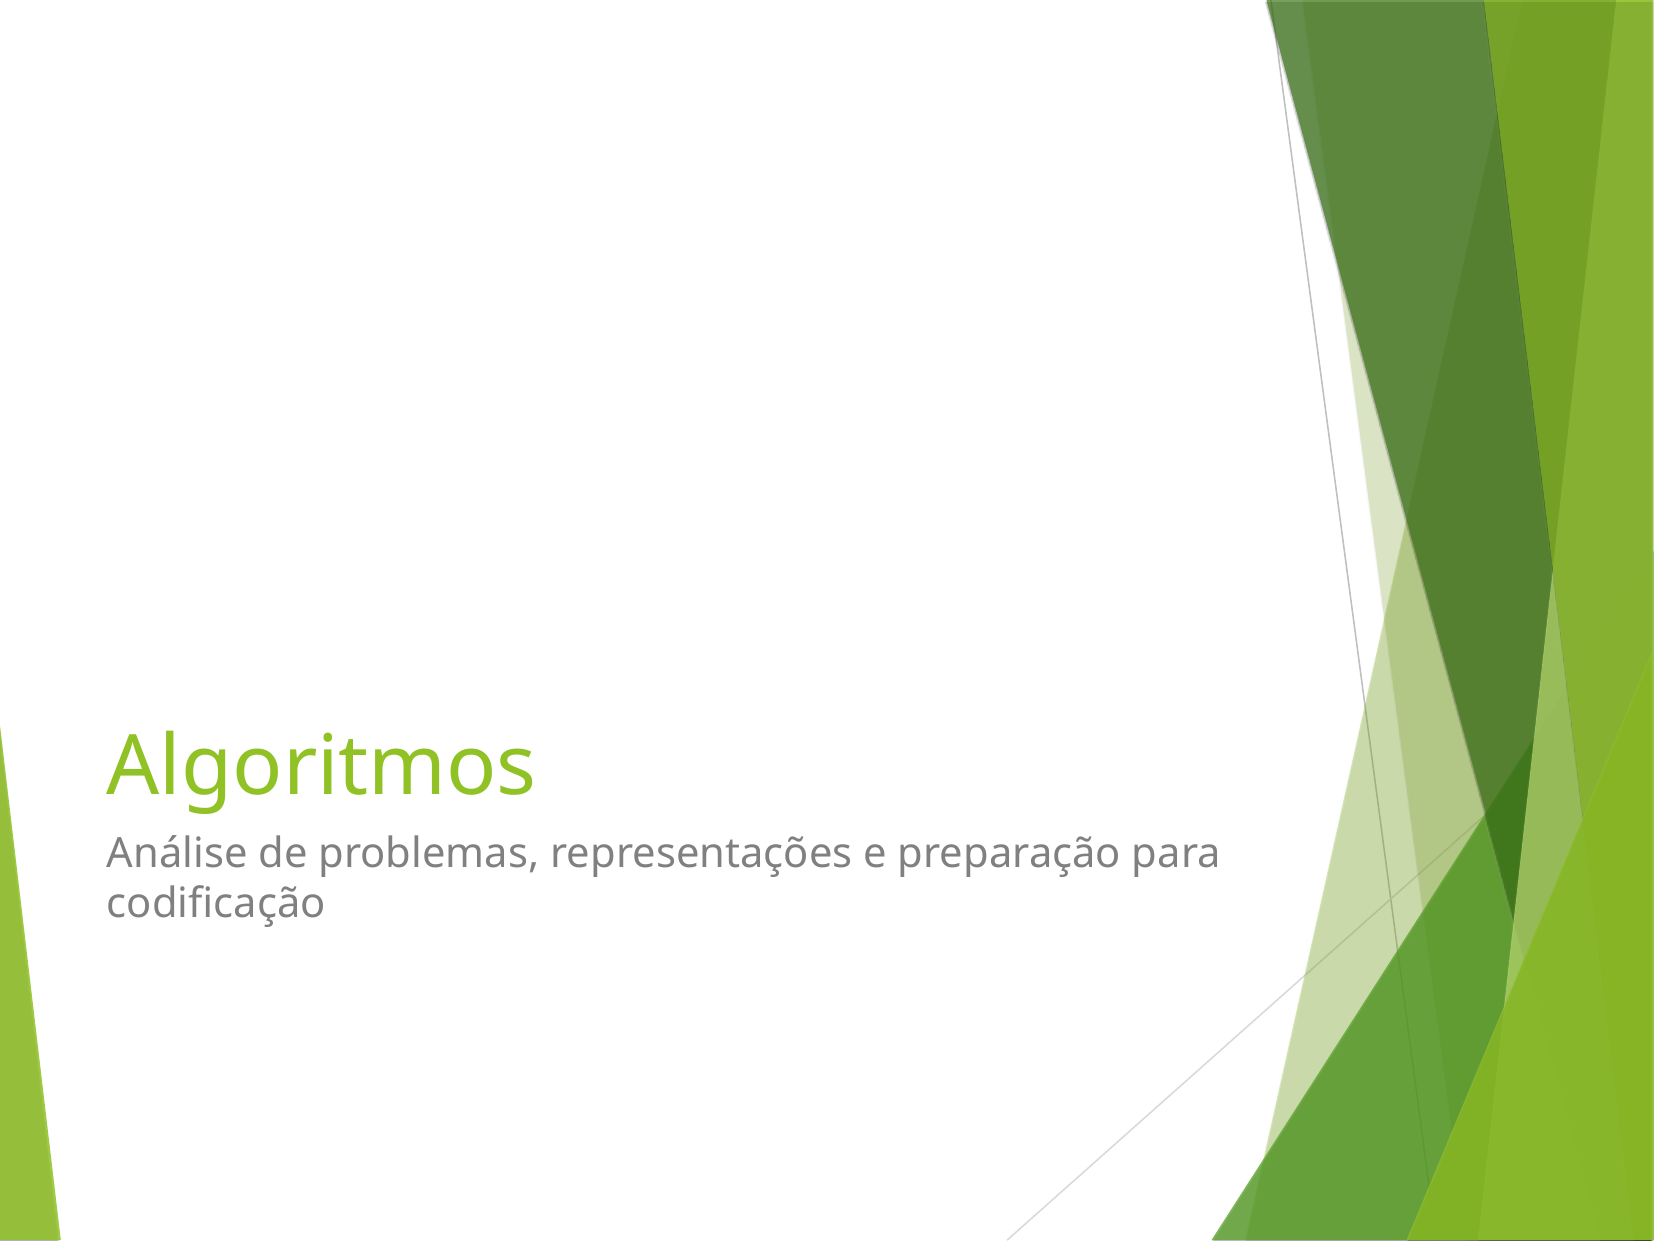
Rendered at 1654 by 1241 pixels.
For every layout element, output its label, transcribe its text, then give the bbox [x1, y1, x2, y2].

list Análise de problemas, representações e preparação para codificação [91, 818, 1258, 975]
title Algoritmos [91, 488, 1258, 818]
